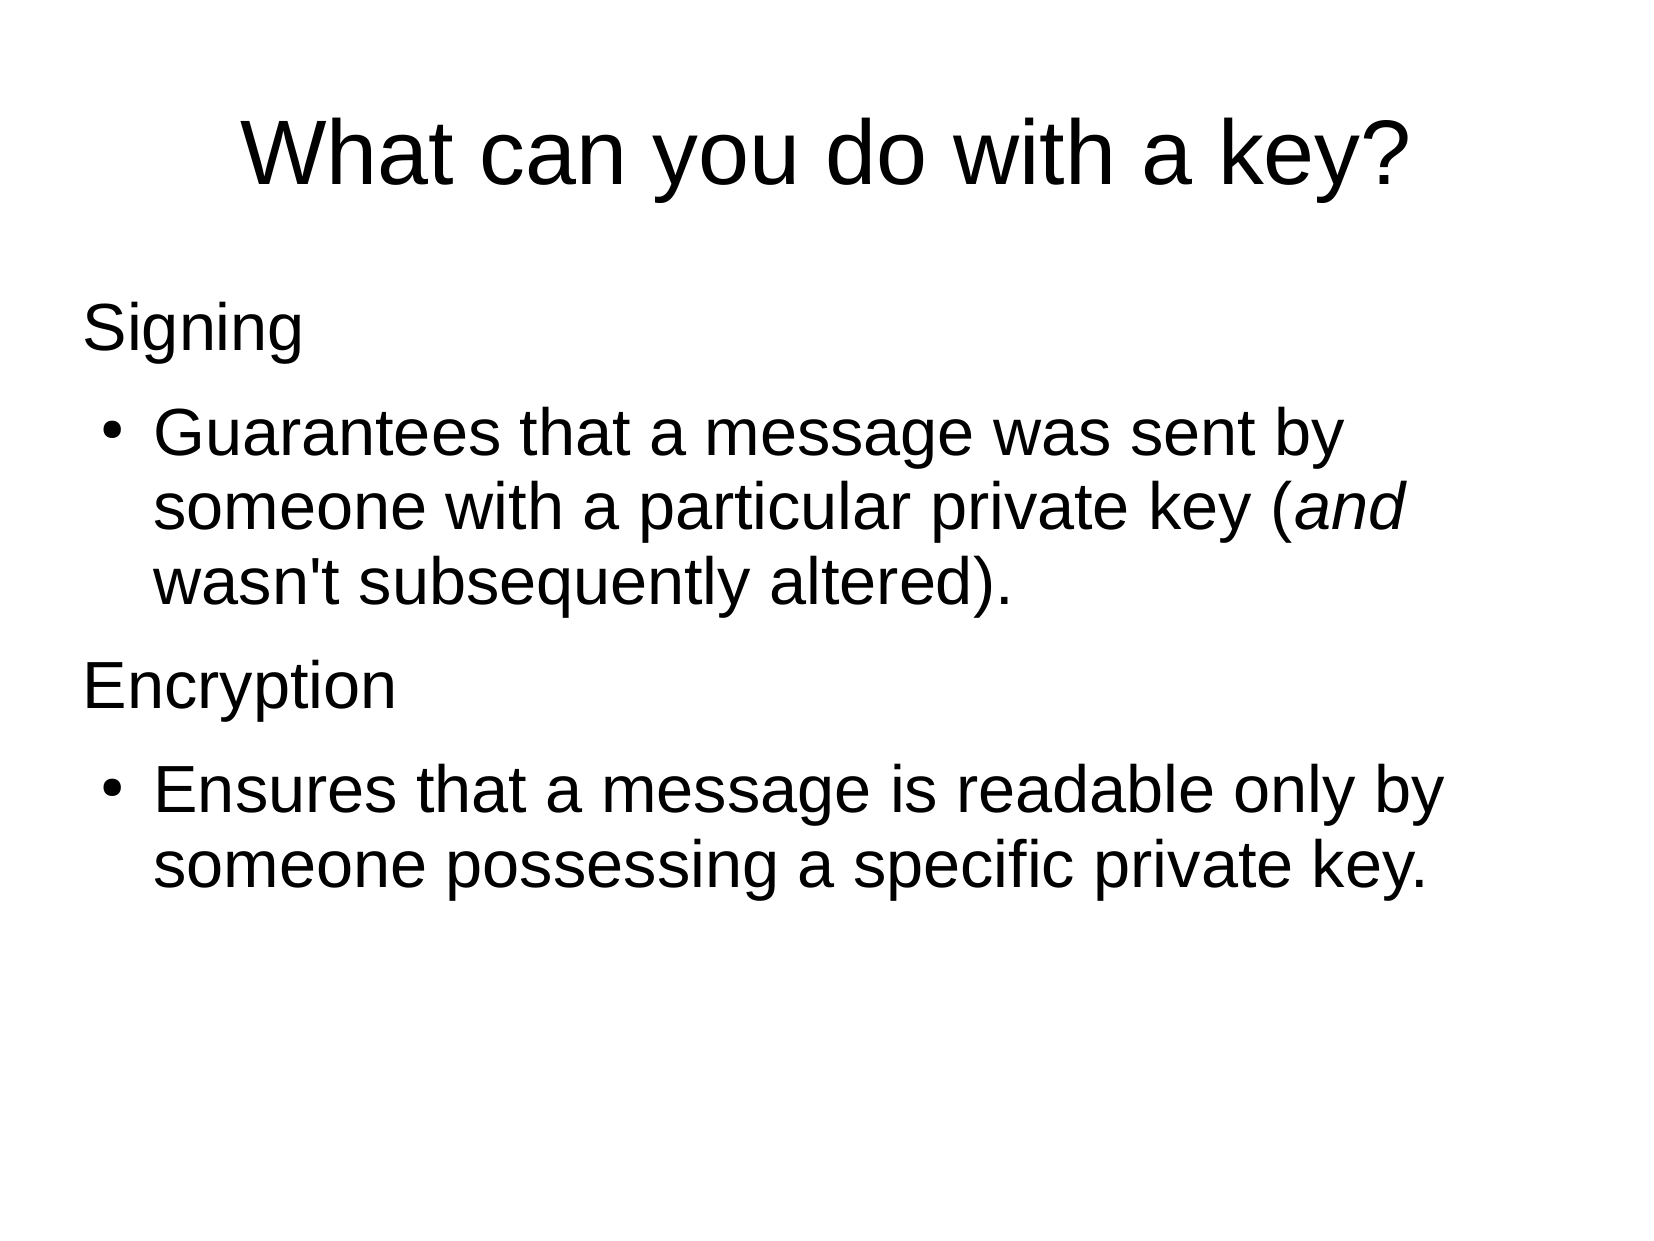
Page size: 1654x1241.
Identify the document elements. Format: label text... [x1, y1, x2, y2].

title What can you do with a key? [82, 49, 1571, 257]
list Signing Guarantees that a message was sent by someone with a particular private key (and wasn't subsequently altered). Encryption Ensures that a message is readable only by someone possessing a specific private key. [82, 290, 1571, 1010]
